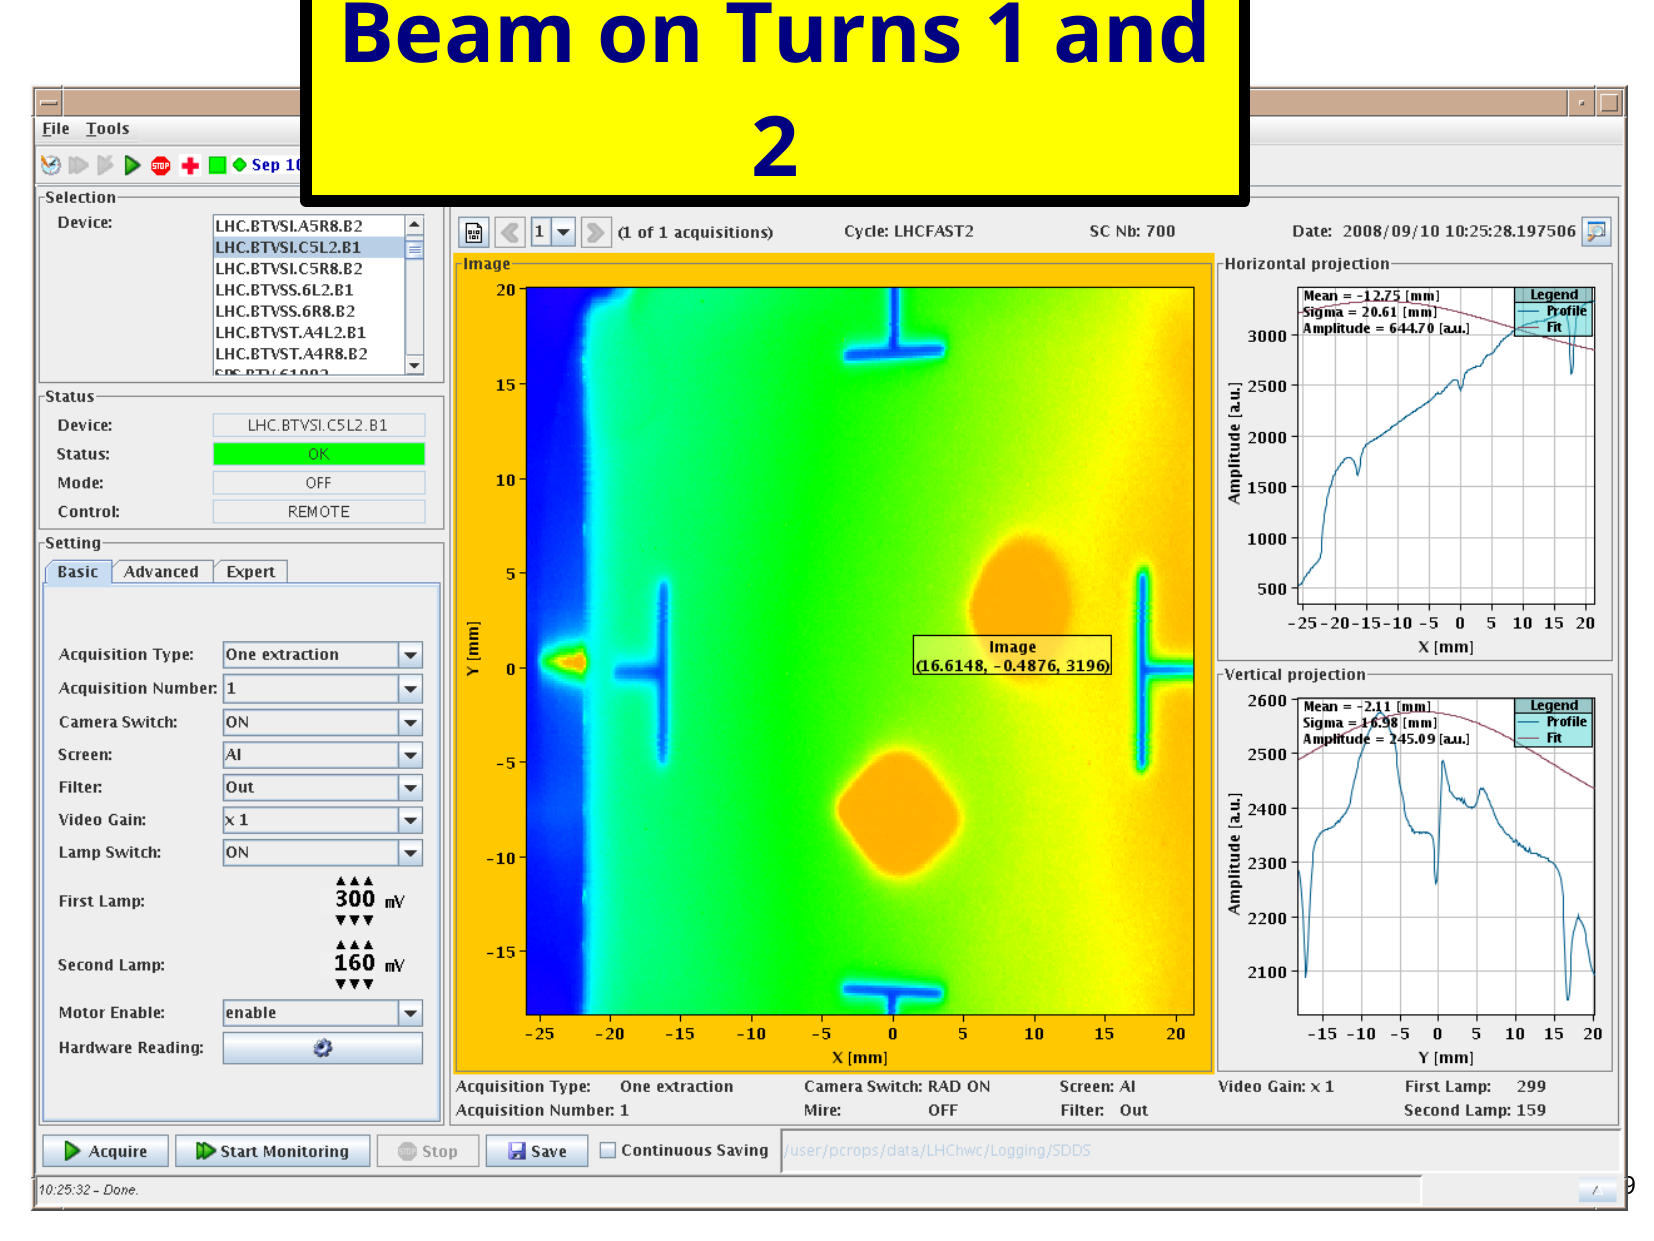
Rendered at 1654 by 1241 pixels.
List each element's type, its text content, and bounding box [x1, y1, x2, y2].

picture [30, 84, 1628, 1211]
title Beam on Turns 1 and 2 [306, 33, 1245, 142]
